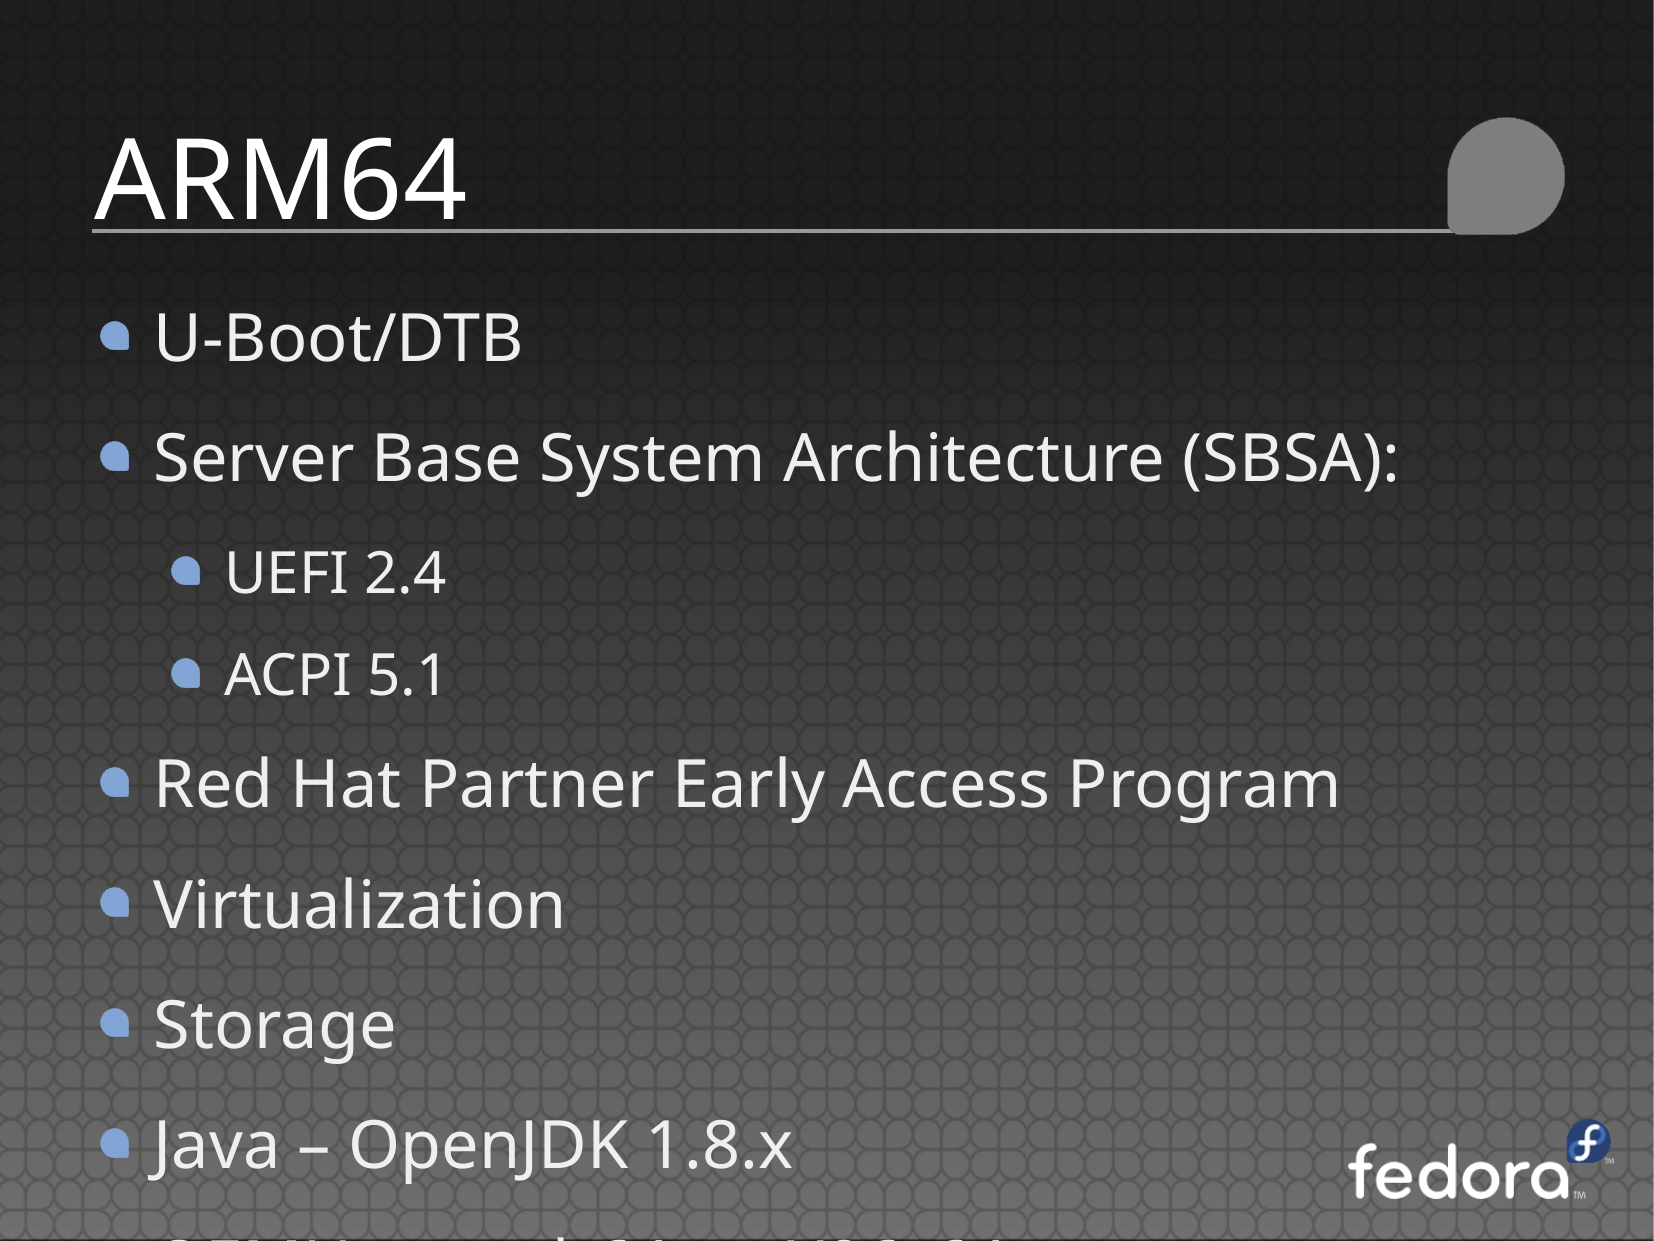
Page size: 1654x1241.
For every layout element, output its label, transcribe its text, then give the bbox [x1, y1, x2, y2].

title ARM64 [94, 100, 1426, 251]
picture [0, 0, 1654, 1241]
list U-Boot/DTB Server Base System Architecture (SBSA): UEFI 2.4 ACPI 5.1 Red Hat Partner Early Access Program Virtualization Storage Java – OpenJDK 1.8.x QEMU – aarch64 on X86_64 [82, 290, 1571, 1241]
